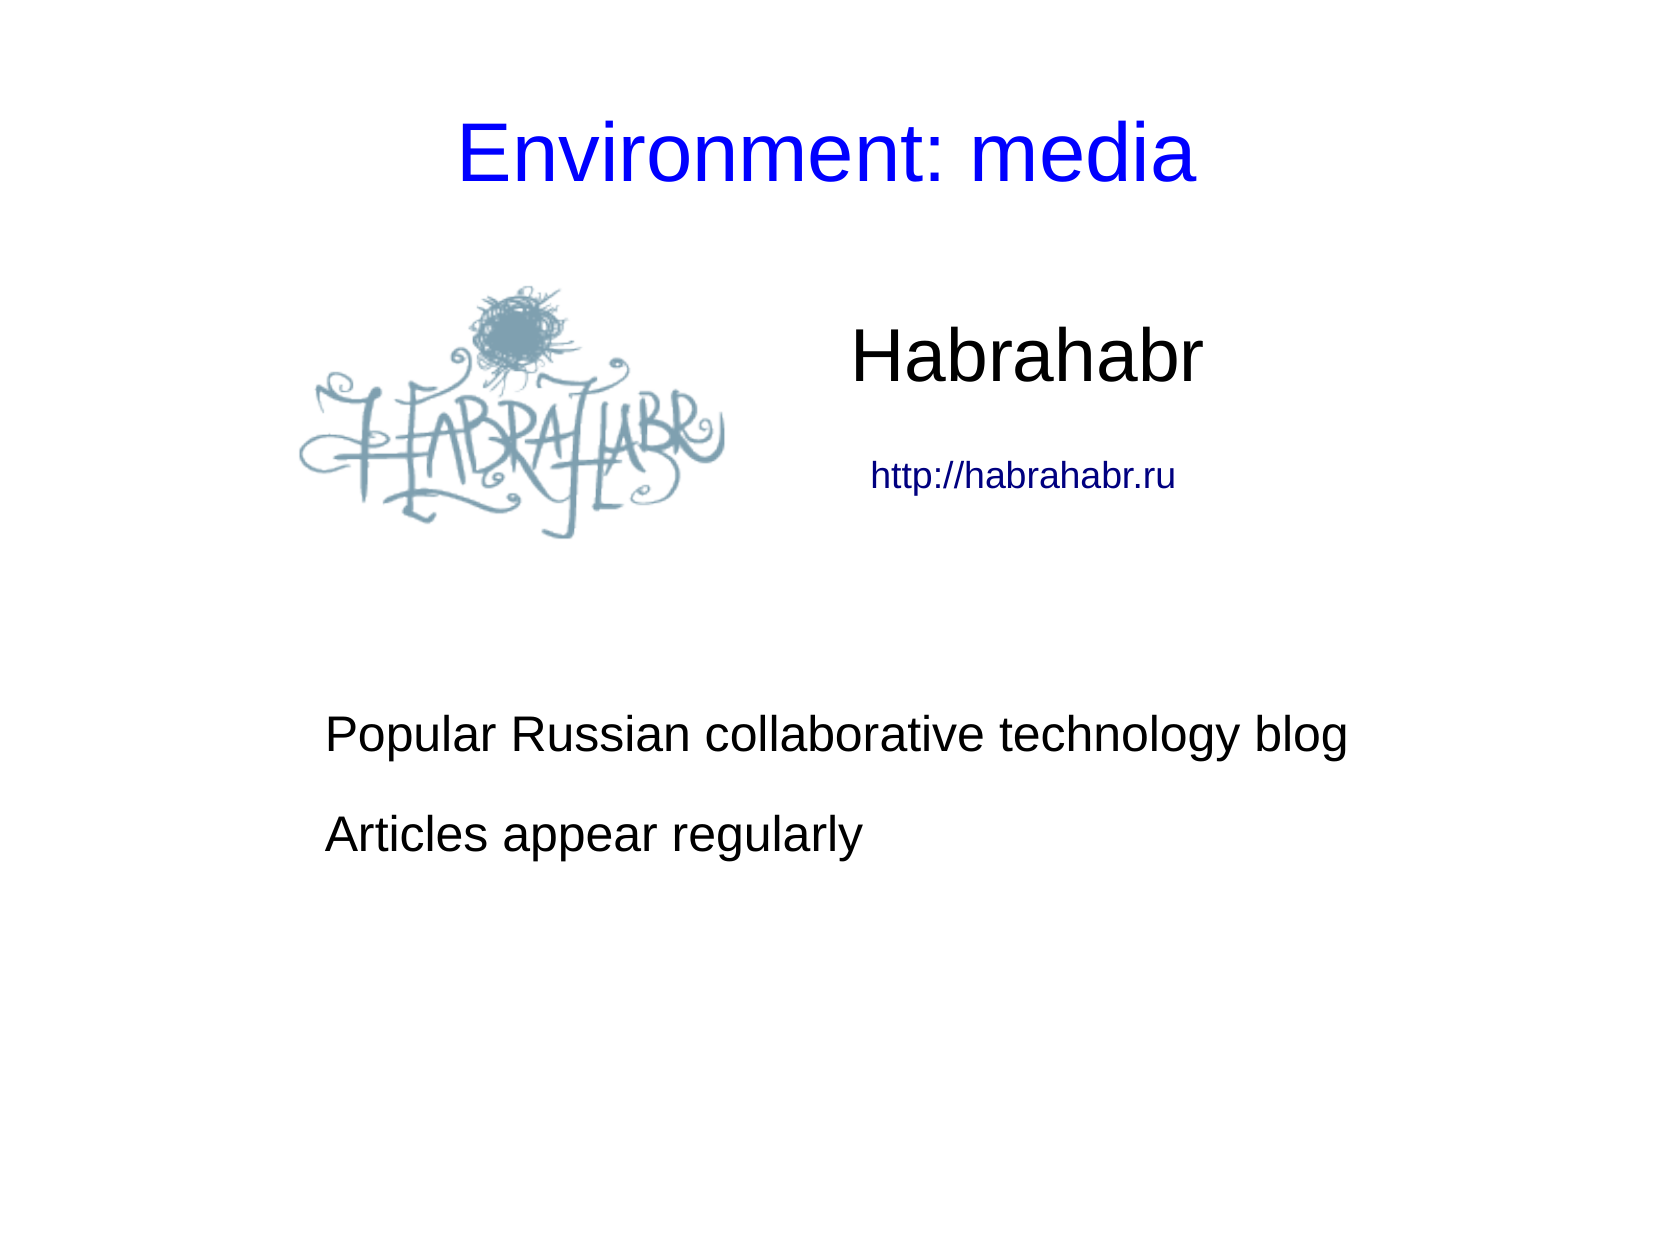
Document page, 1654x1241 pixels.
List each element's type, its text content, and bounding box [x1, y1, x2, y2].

text_box Habrahabr [850, 312, 1211, 398]
picture [283, 278, 742, 550]
title Environment: media [82, 49, 1571, 257]
text_box Popular Russian collaborative technology blog [324, 706, 1387, 762]
text_box http://habrahabr.ru [870, 454, 1188, 497]
text_box Articles appear regularly [324, 806, 1387, 863]
